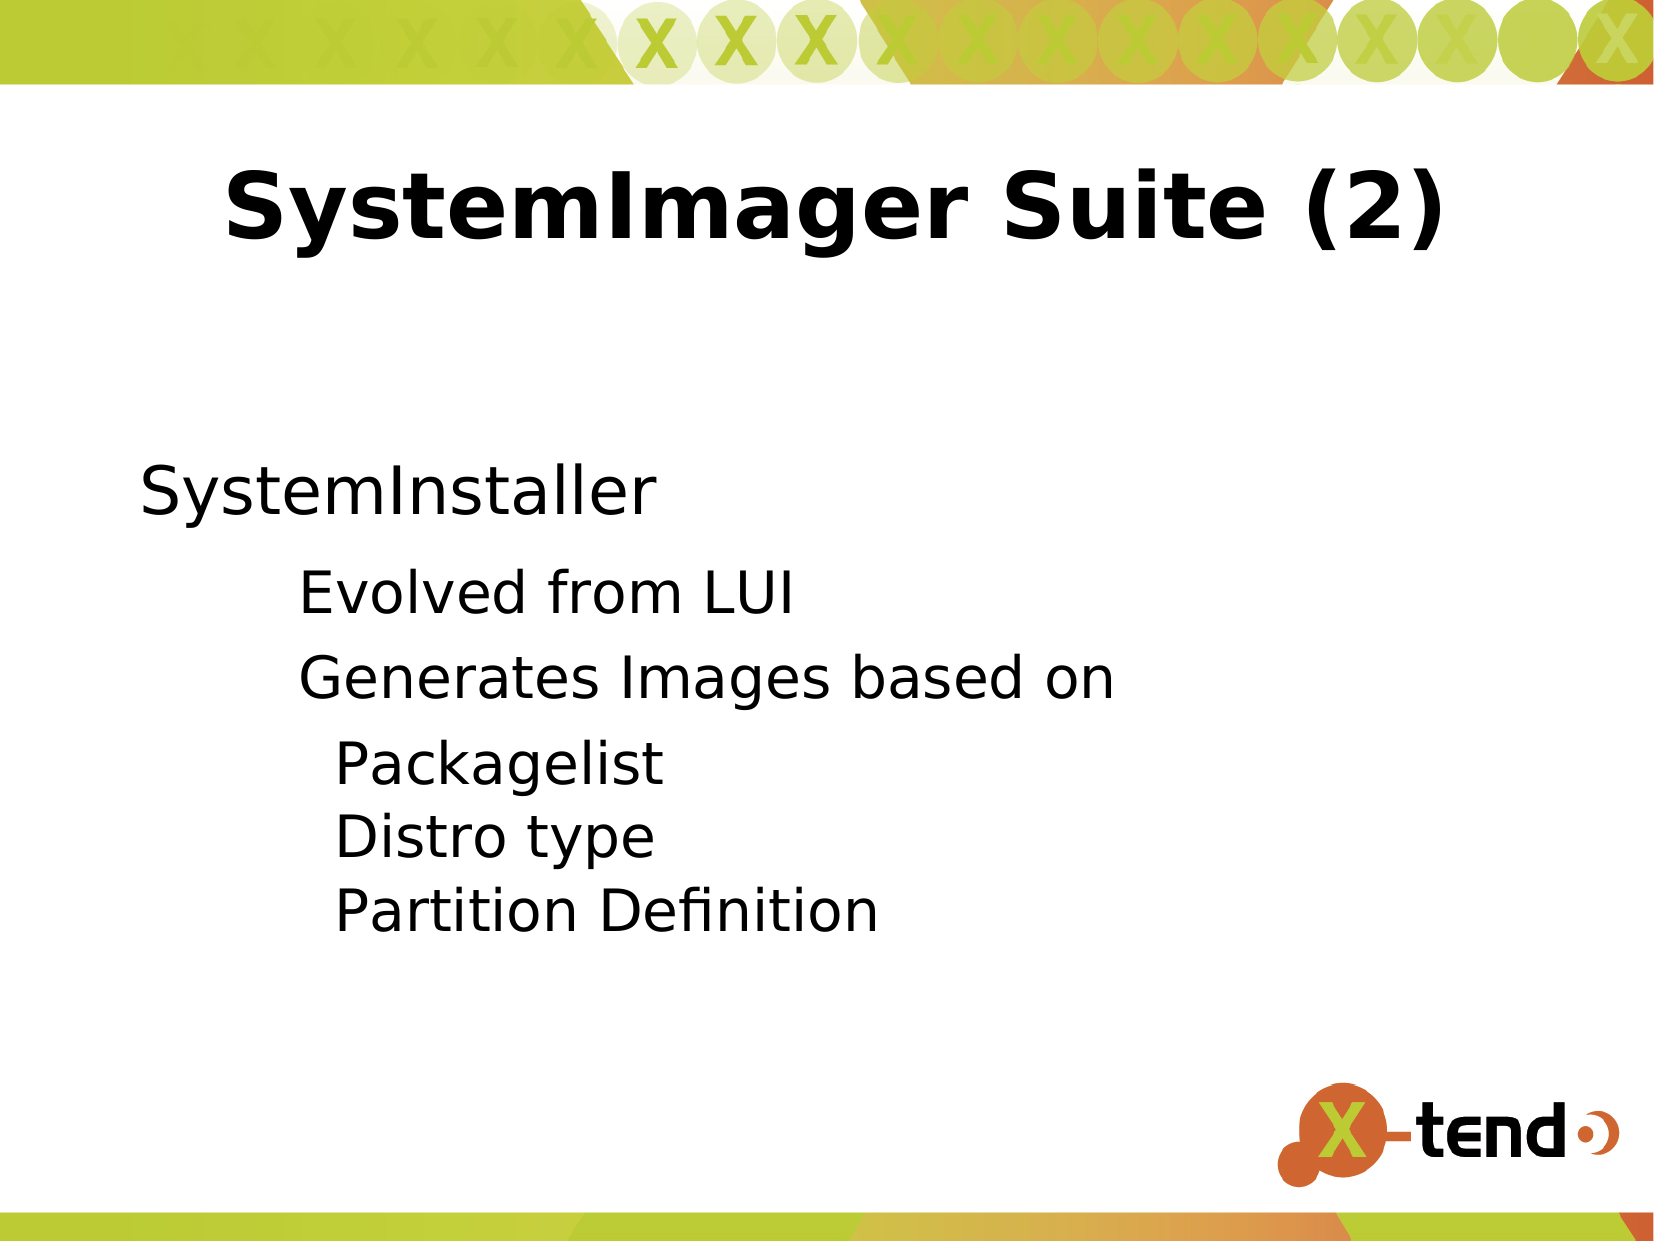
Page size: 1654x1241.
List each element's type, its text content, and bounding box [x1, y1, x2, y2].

title SystemImager Suite (2) [121, 102, 1534, 311]
list SystemInstaller Evolved from LUI Generates Images based on Packagelist Distro type Partition Definition [121, 344, 1534, 1127]
picture [0, 0, 1654, 1241]
